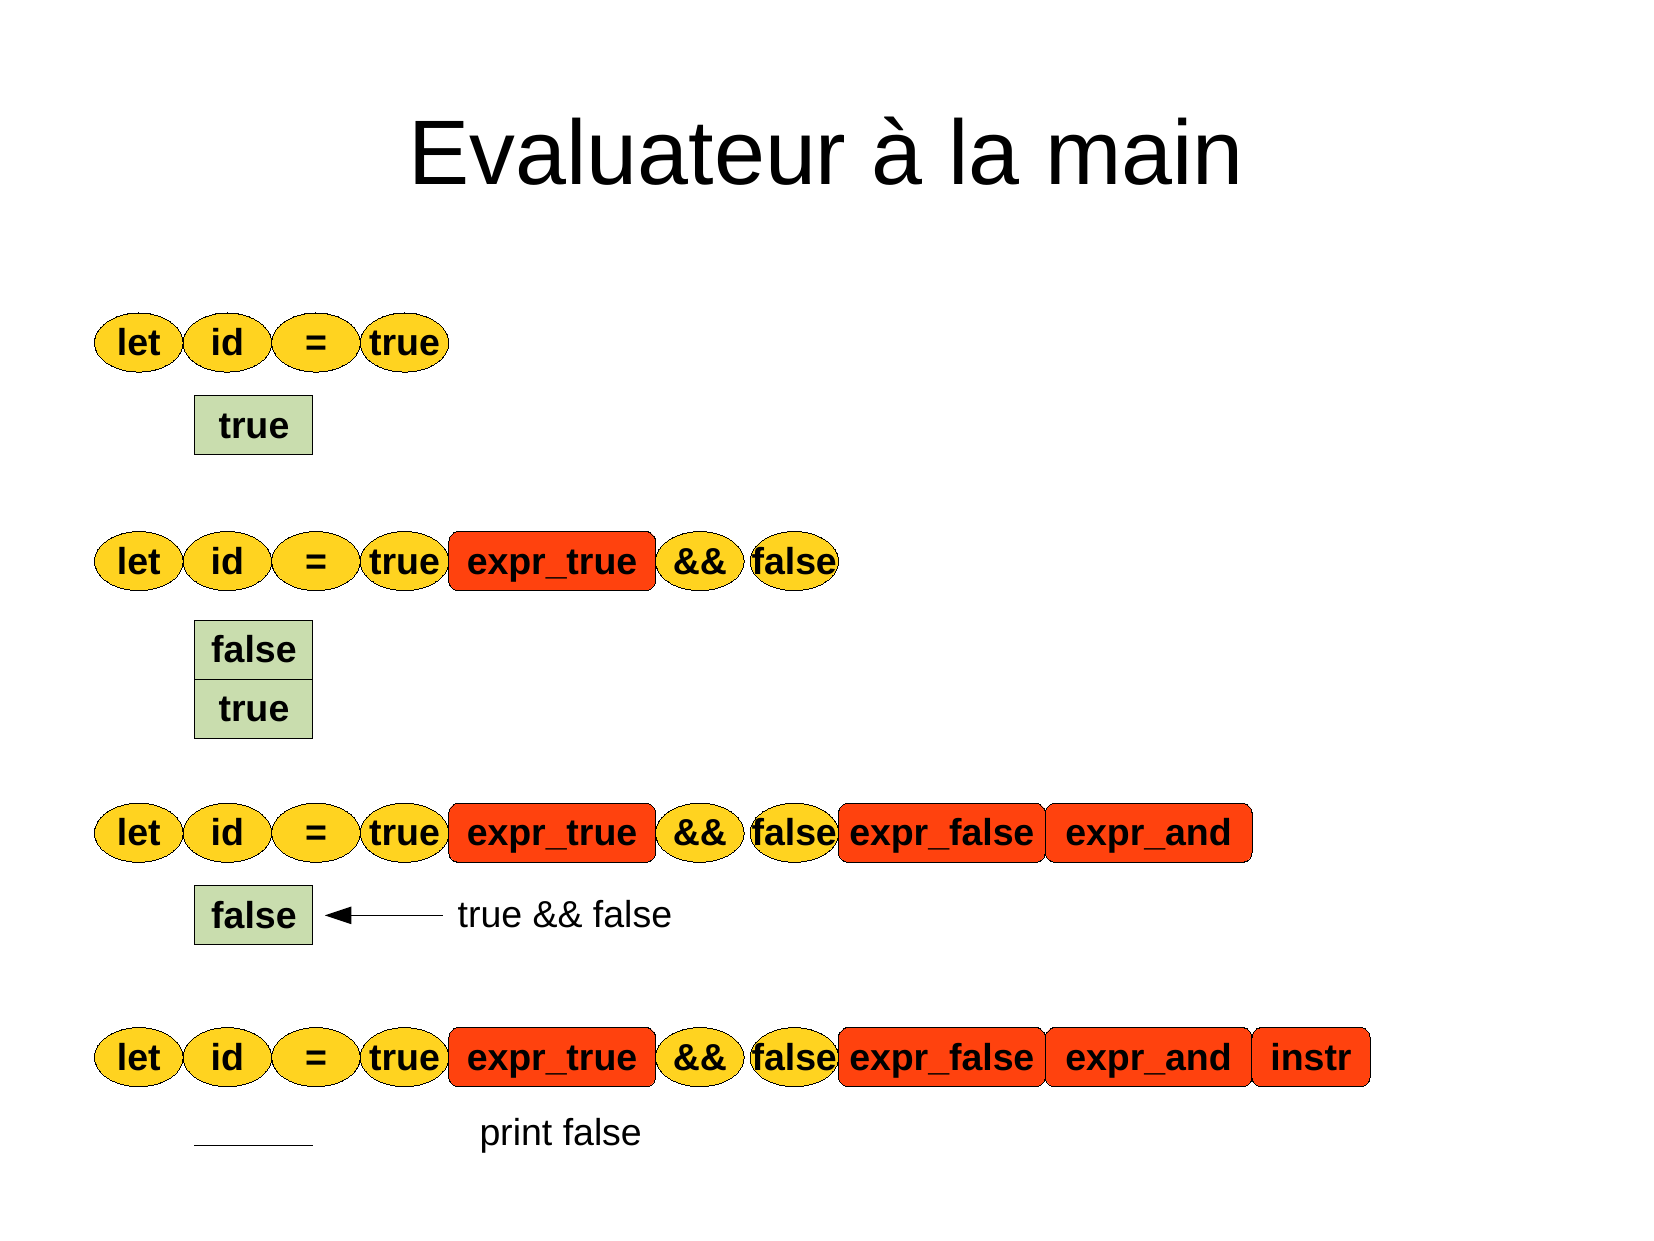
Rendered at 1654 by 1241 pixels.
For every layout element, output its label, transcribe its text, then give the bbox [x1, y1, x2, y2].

text_box print false [464, 1104, 657, 1162]
text_box let [94, 531, 183, 591]
text_box id [183, 1027, 272, 1087]
text_box expr_false [838, 1027, 1045, 1087]
text_box id [183, 531, 272, 591]
text_box && [655, 803, 745, 863]
title Evaluateur à la main [82, 49, 1571, 257]
text_box let [94, 1027, 183, 1087]
text_box true [194, 680, 313, 739]
text_box false [194, 885, 313, 945]
text_box && [655, 1027, 745, 1087]
text_box expr_and [1045, 803, 1253, 863]
text_box expr_true [448, 531, 656, 591]
text_box instr [1251, 1027, 1371, 1087]
text_box false [750, 1027, 838, 1087]
text_box let [94, 803, 183, 863]
text_box true [360, 803, 448, 863]
text_box true && false [442, 885, 688, 943]
text_box expr_and [1045, 1027, 1252, 1087]
text_box expr_true [448, 803, 656, 863]
text_box false [750, 531, 839, 591]
text_box true [360, 1027, 448, 1087]
text_box true [360, 531, 448, 591]
text_box = [271, 312, 360, 373]
text_box false [194, 620, 313, 680]
text_box true [360, 312, 449, 373]
text_box id [183, 803, 272, 863]
text_box false [750, 803, 838, 863]
text_box = [271, 1027, 360, 1087]
text_box = [271, 803, 360, 863]
text_box expr_false [838, 803, 1045, 863]
text_box true [194, 395, 313, 455]
text_box && [655, 531, 745, 591]
text_box id [183, 312, 272, 373]
text_box expr_true [448, 1027, 656, 1087]
text_box = [271, 531, 360, 591]
text_box let [94, 312, 183, 373]
